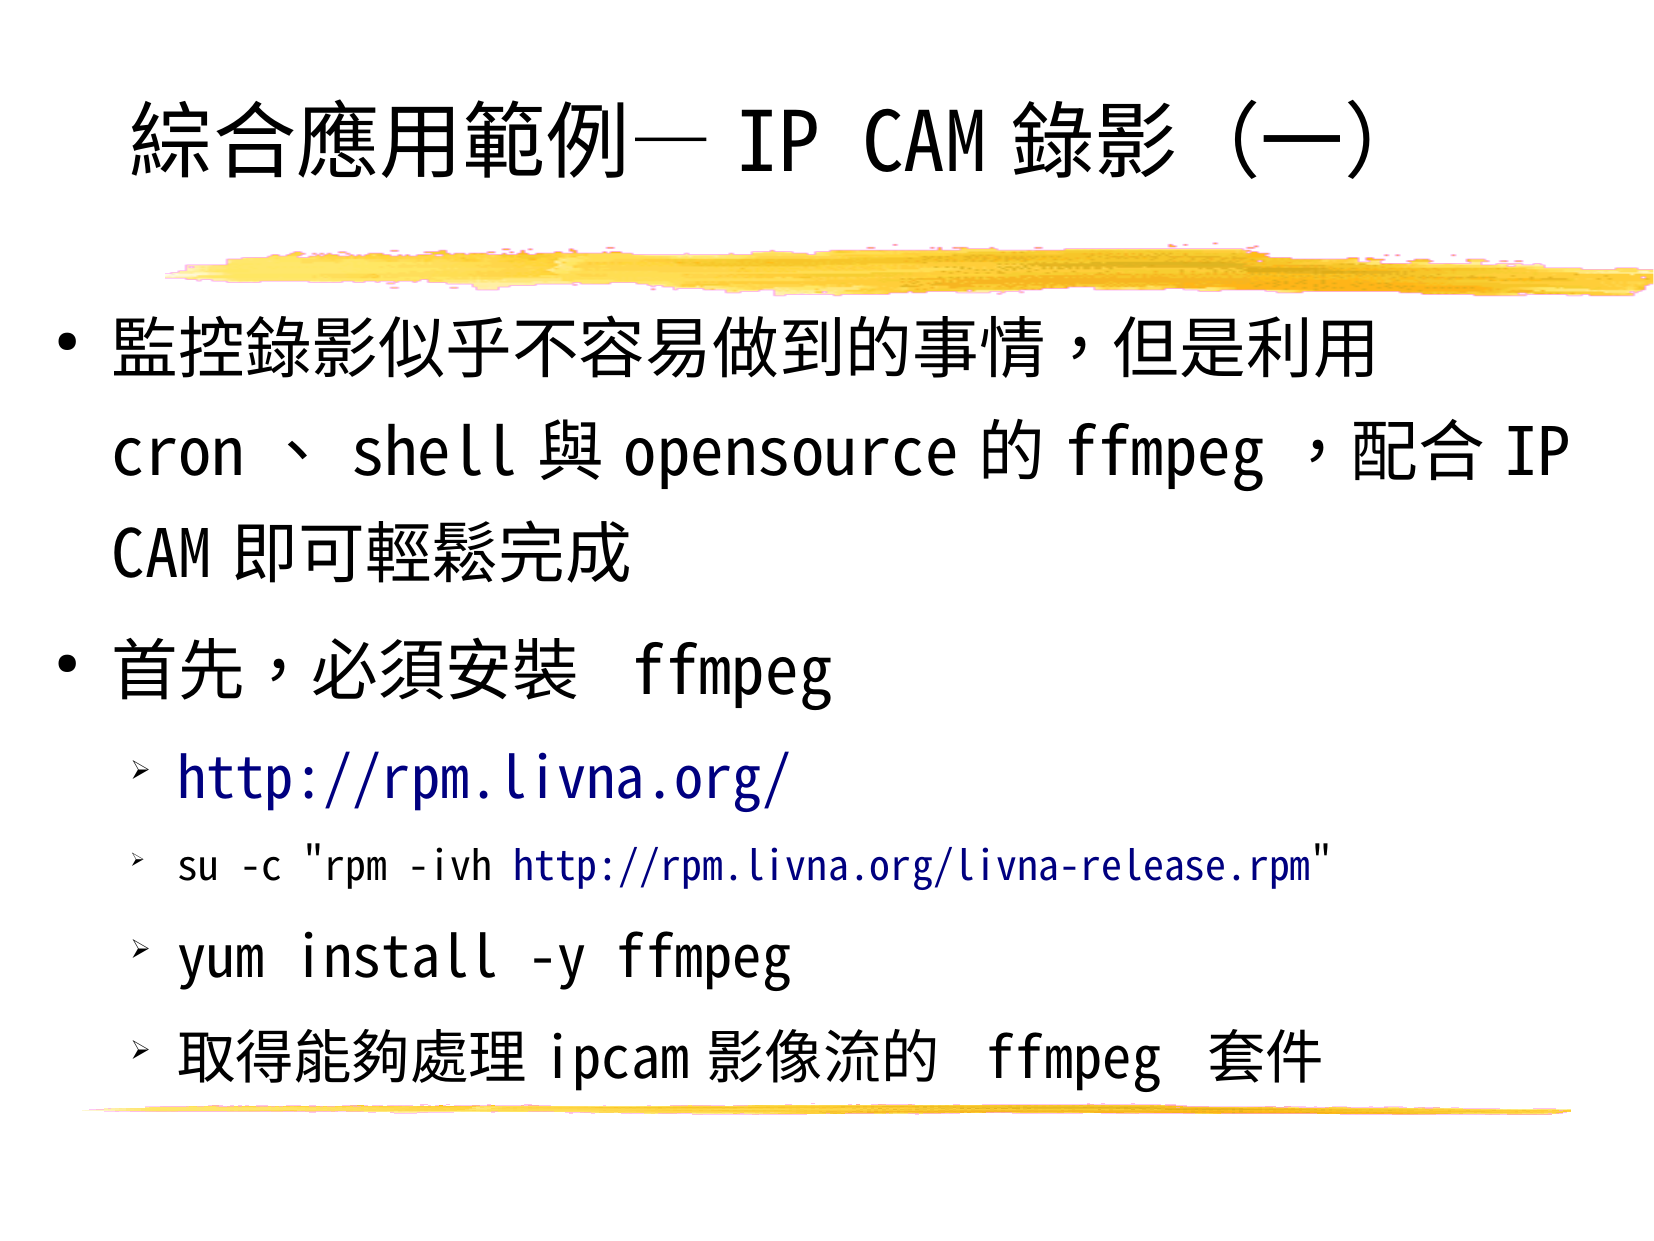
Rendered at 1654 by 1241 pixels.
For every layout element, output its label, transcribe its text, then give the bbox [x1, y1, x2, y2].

list 監控錄影似乎不容易做到的事情，但是利用 cron、shell與opensource的ffmpeg，配合IP CAM即可輕鬆完成 首先，必須安裝 ffmpeg http://rpm.livna.org/ su -c "rpm -ivh http://rpm.livna.org/livna-release.rpm" yum install -y ffmpeg 取得能夠處理ipcam影像流的 ffmpeg 套件 [55, 289, 1611, 1034]
title 綜合應用範例—IP CAM錄影（一） [76, 28, 1482, 236]
picture [165, 237, 1654, 308]
picture [82, 1102, 1571, 1117]
